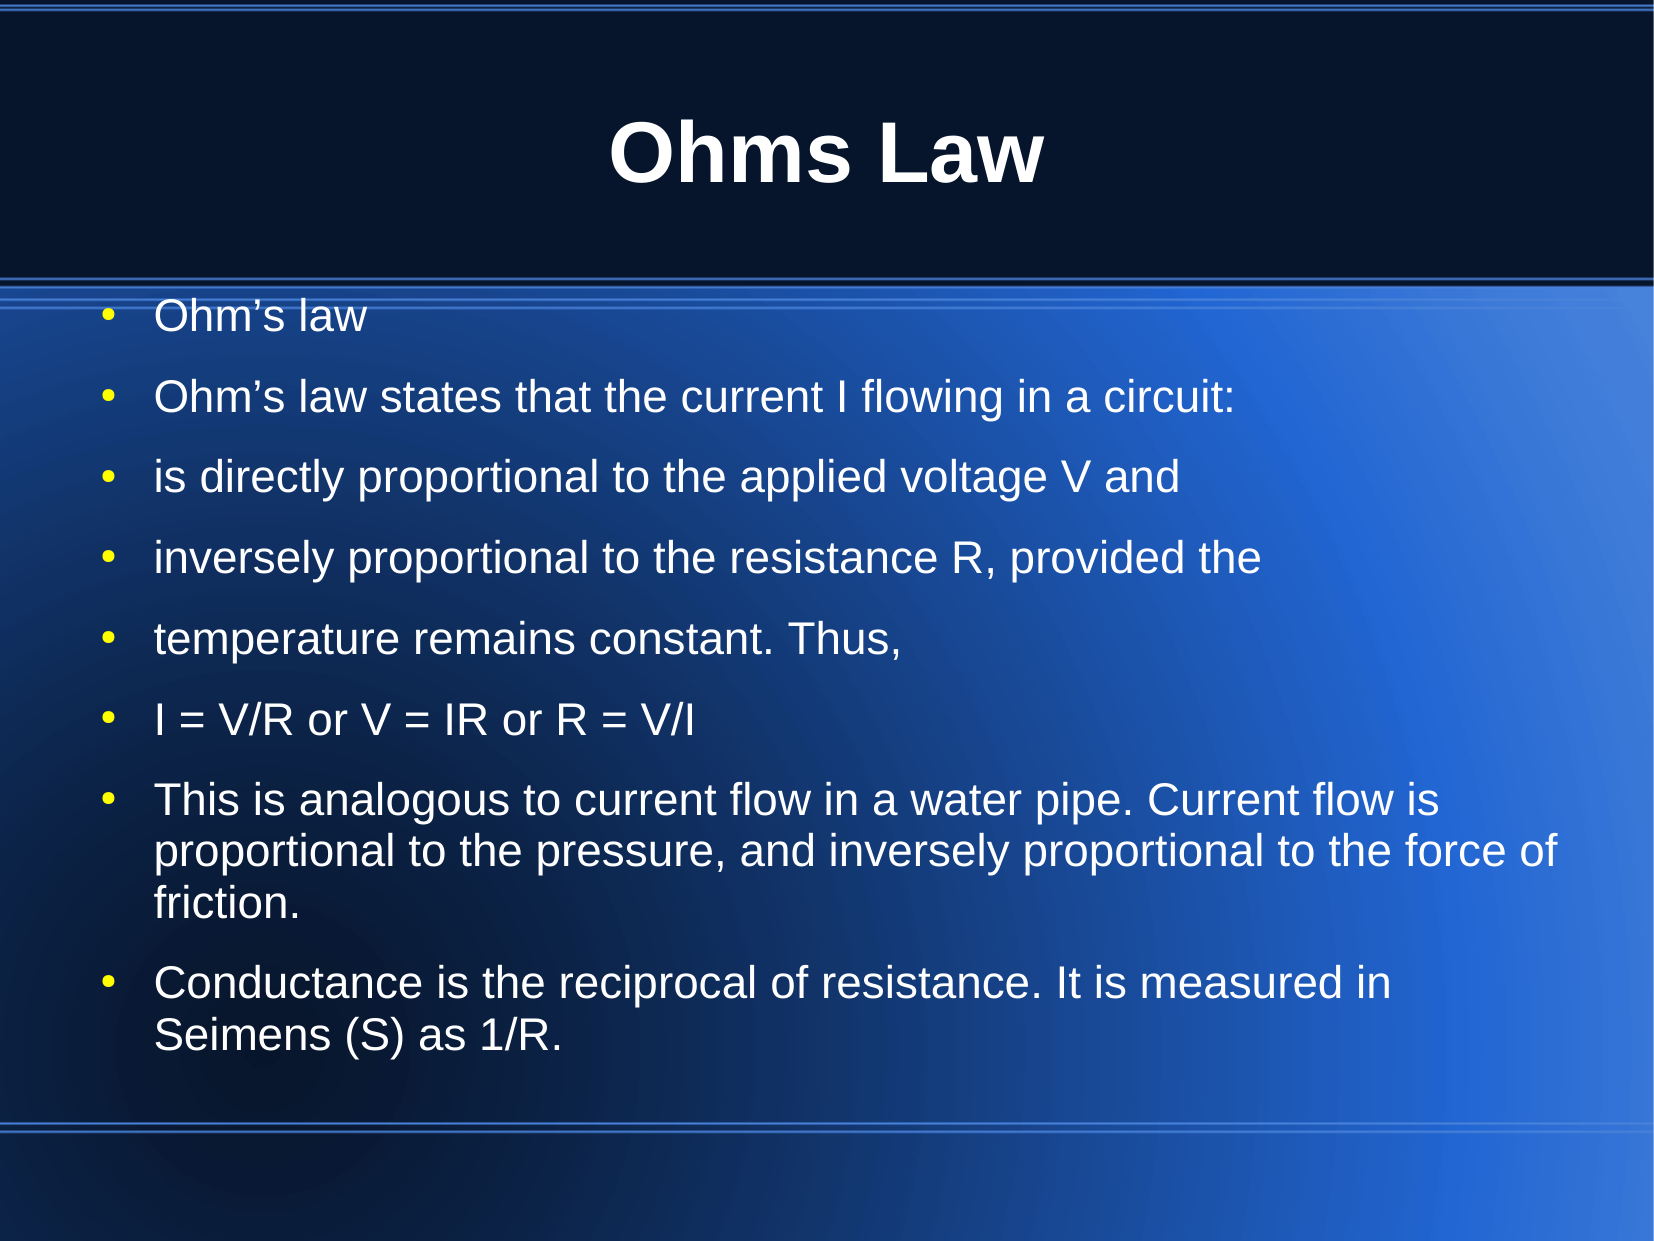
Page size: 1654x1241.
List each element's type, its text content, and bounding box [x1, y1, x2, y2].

picture [0, 0, 1654, 1241]
list Ohm’s law Ohm’s law states that the current I flowing in a circuit: is directly proportional to the applied voltage V and inversely proportional to the resistance R, provided the temperature remains constant. Thus, I = V/R or V = IR or R = V/I This is analogous to current flow in a water pipe. Current flow is proportional to the pressure, and inversely proportional to the force of friction. Conductance is the reciprocal of resistance. It is measured in Seimens (S) as 1/R. [82, 290, 1571, 1109]
title Ohms Law [82, 49, 1571, 257]
